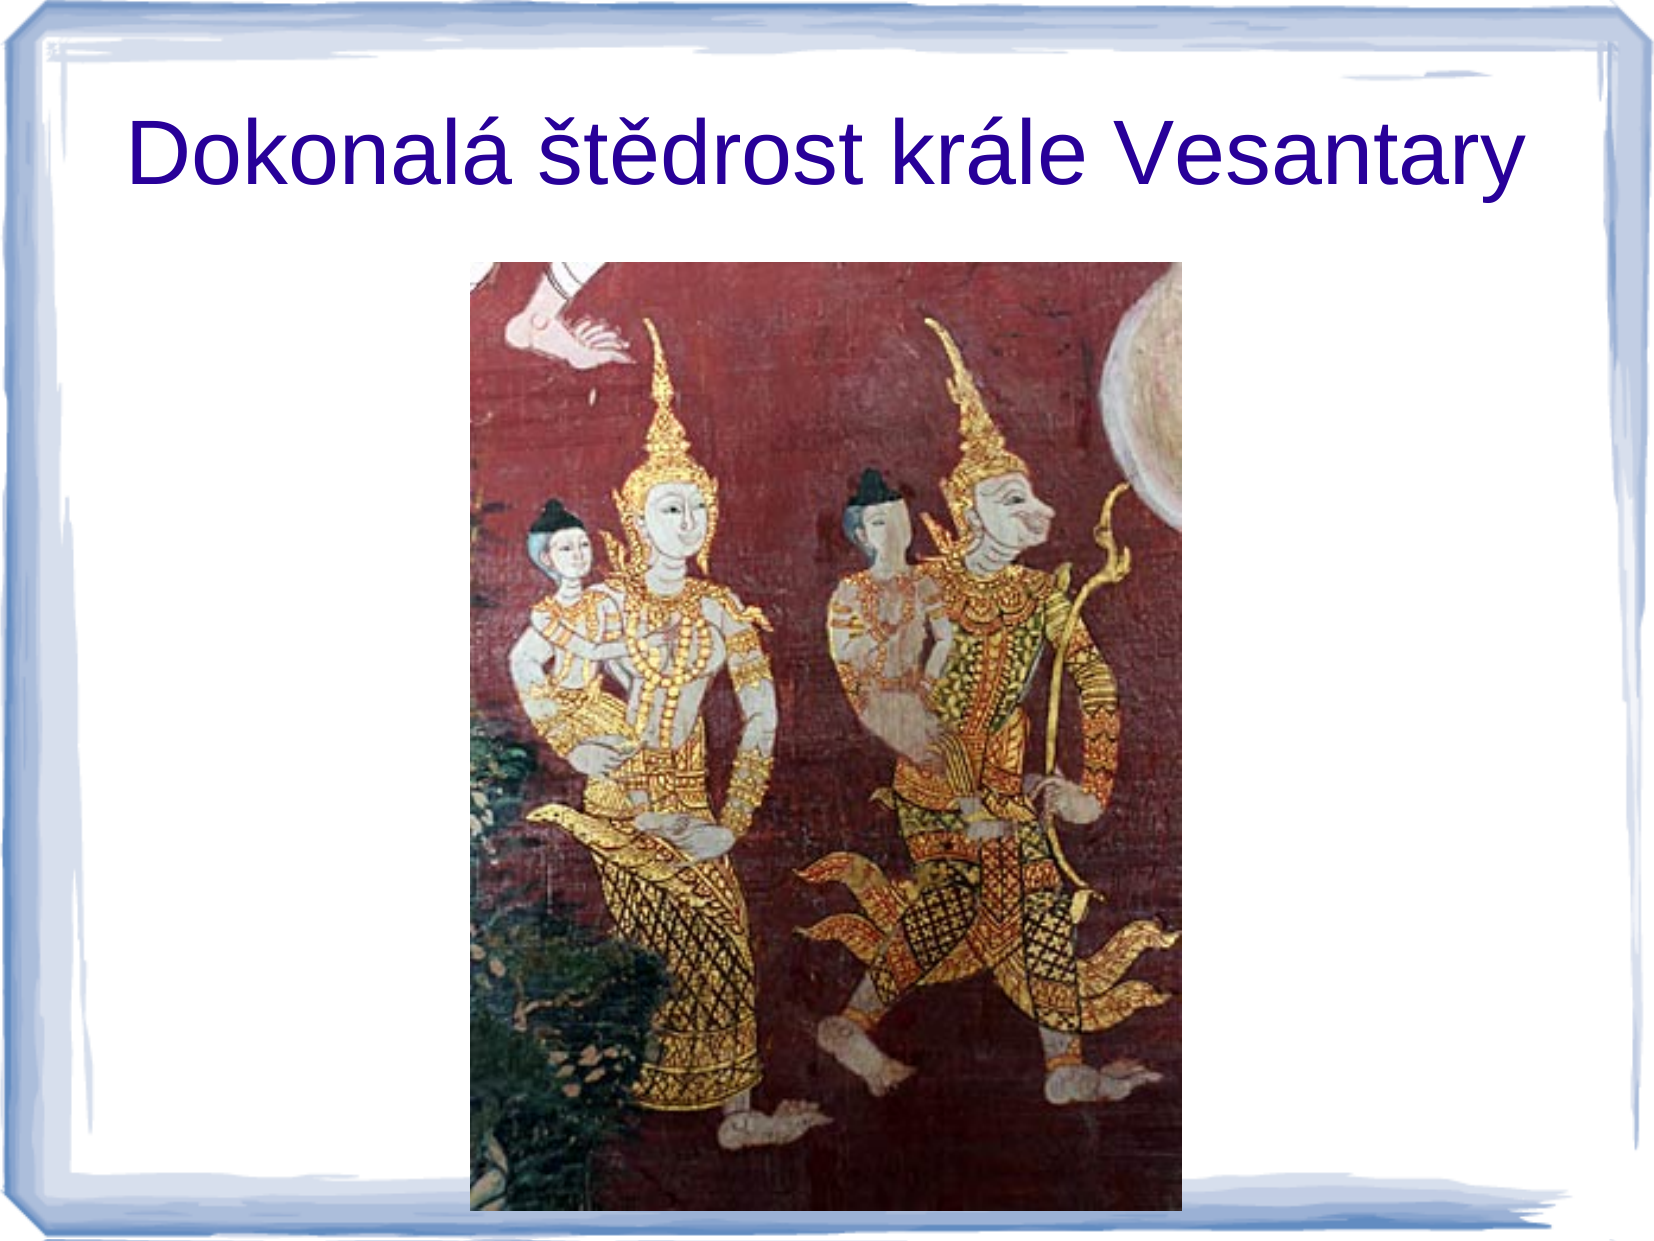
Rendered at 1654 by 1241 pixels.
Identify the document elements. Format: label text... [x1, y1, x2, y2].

picture [0, 0, 1654, 1241]
title Dokonalá štědrost krále Vesantary [82, 49, 1571, 257]
